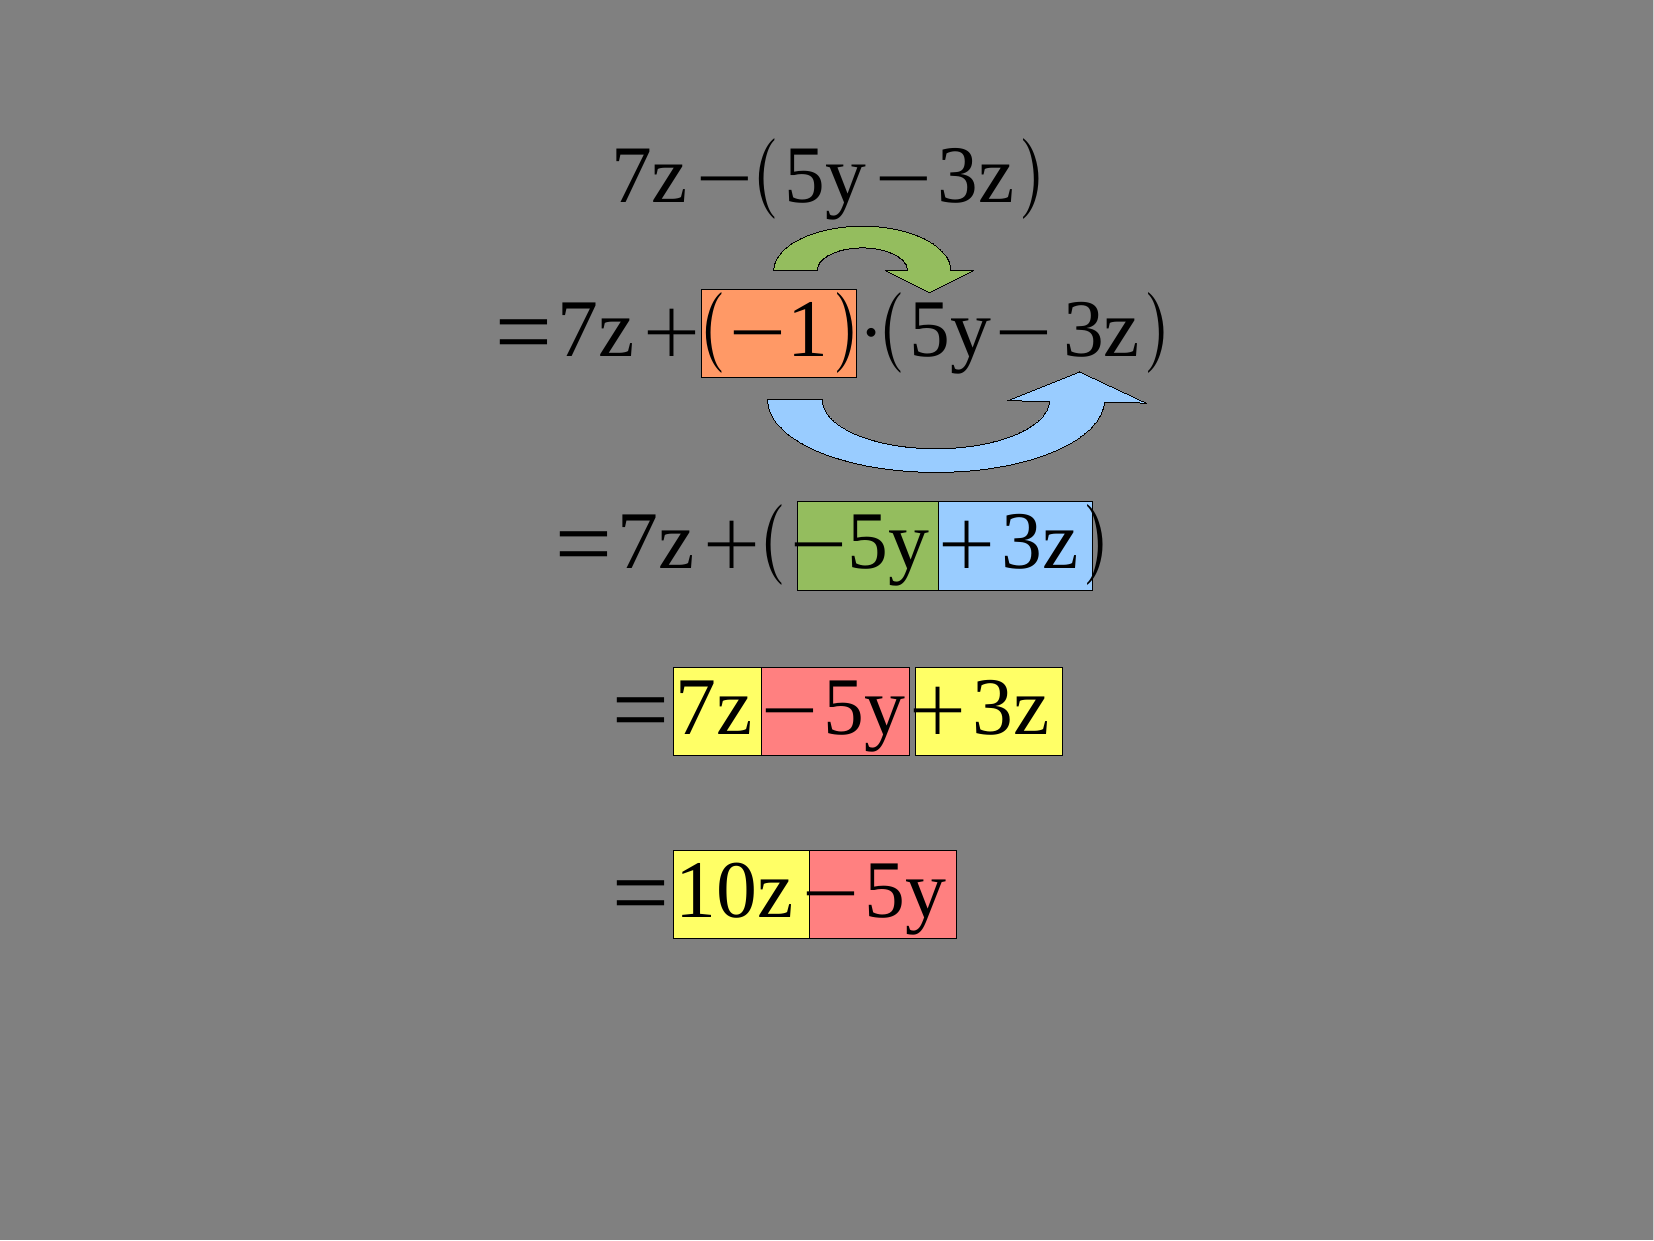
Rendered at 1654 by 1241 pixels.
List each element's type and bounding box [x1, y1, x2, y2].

chart [465, 284, 1189, 378]
chart [590, 131, 1063, 225]
chart [583, 845, 962, 939]
text_box [767, 371, 1147, 473]
chart [525, 497, 1128, 591]
chart [583, 662, 1071, 756]
text_box [773, 226, 974, 293]
